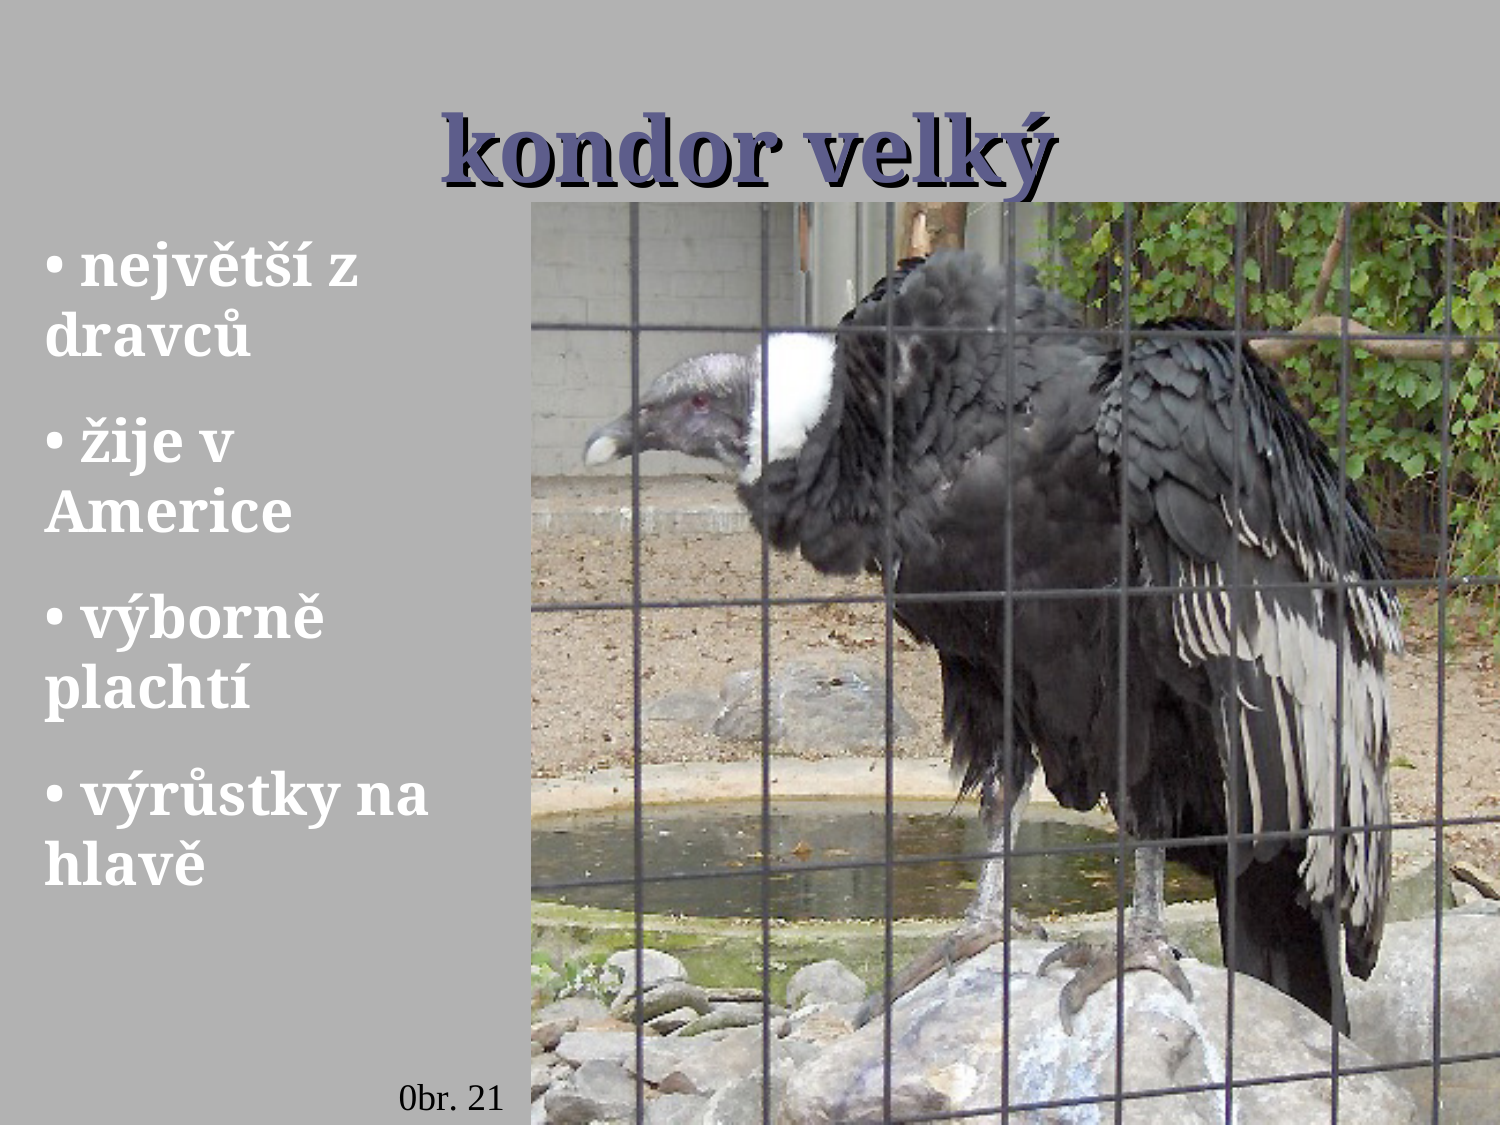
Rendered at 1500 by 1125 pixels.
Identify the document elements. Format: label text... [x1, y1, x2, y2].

text_box největší z dravců žije v Americe výborně plachtí výrůstky na hlavě [29, 220, 514, 905]
title kondor velký [49, 37, 1446, 255]
text_box 0br. 21 [383, 1064, 550, 1125]
picture [531, 202, 1500, 1125]
